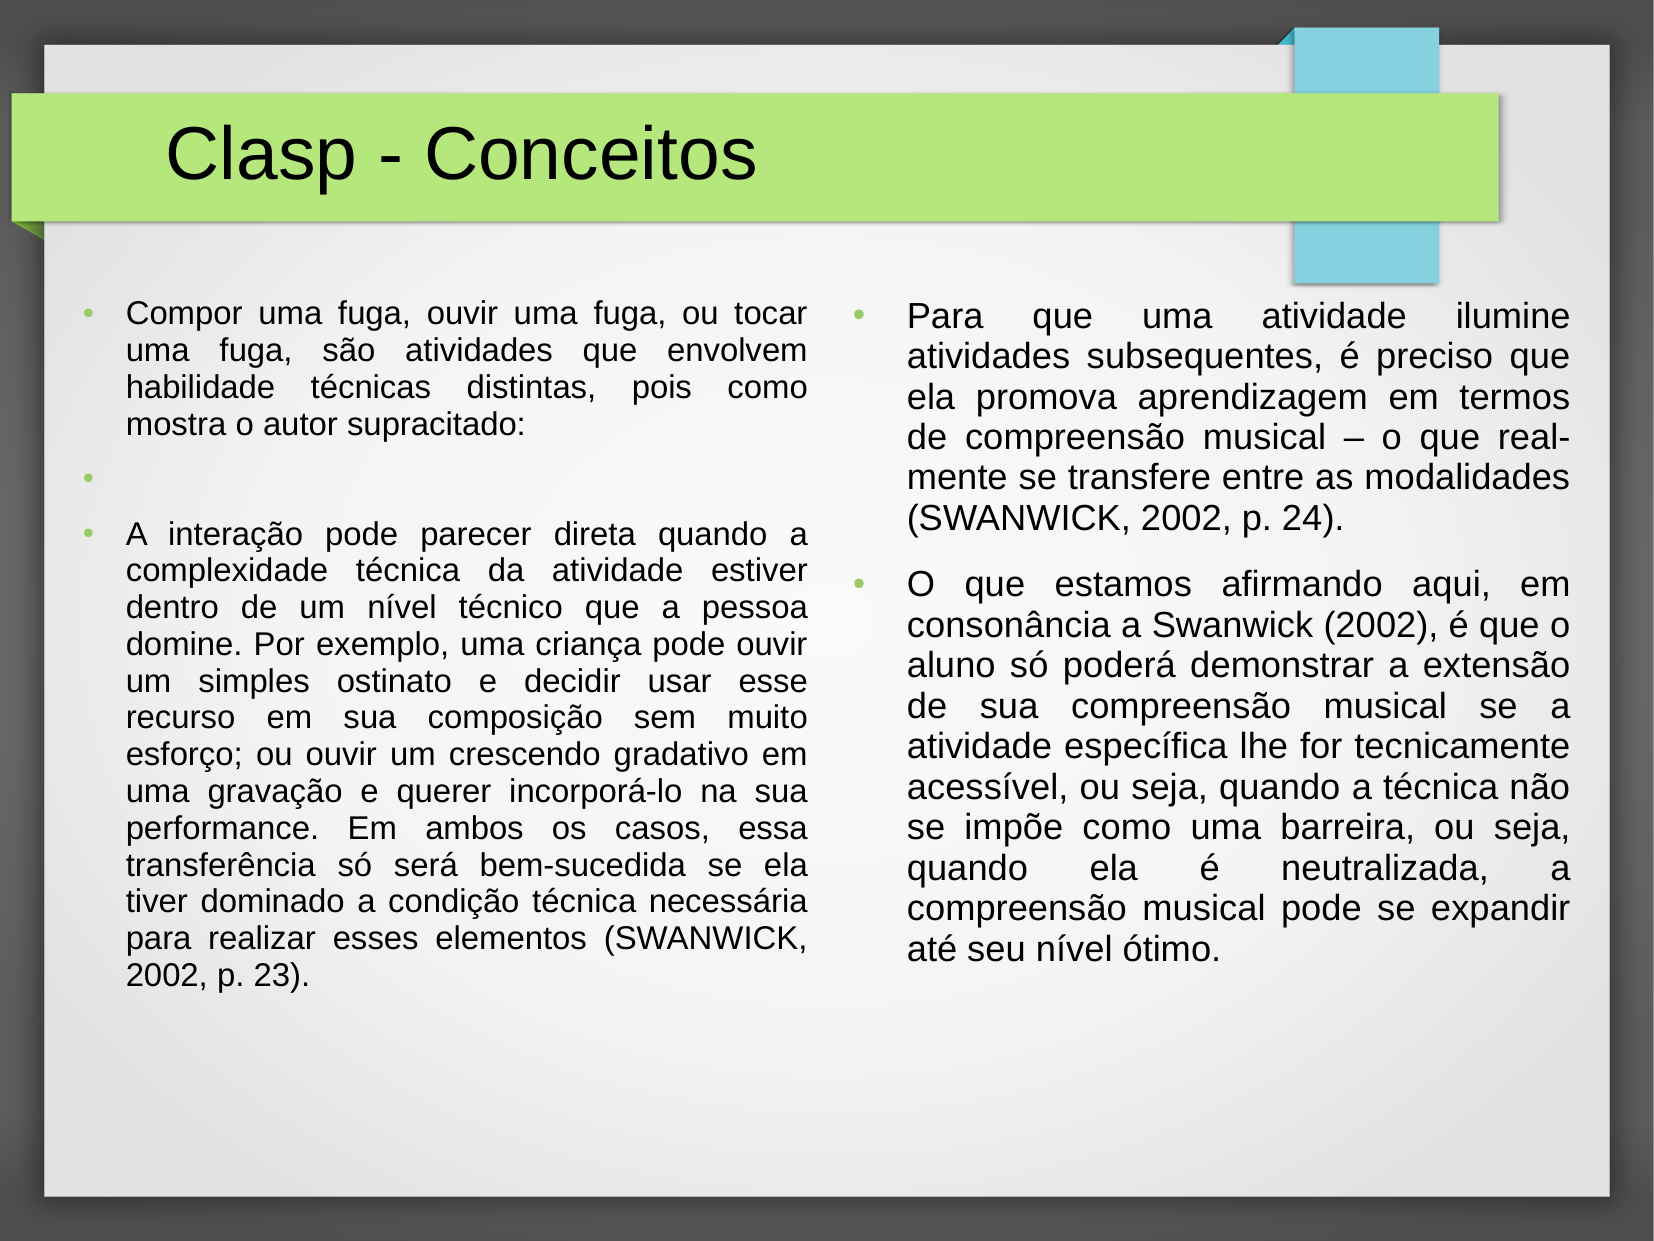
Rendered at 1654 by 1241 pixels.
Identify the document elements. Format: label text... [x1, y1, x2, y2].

list Compor uma fuga, ouvir uma fuga, ou tocar uma fuga, são atividades que envolvem habilidade técnicas distintas, pois como mostra o autor supracitado: A interação pode parecer direta quando a complexidade técnica da atividade estiver dentro de um nível técnico que a pessoa domine. Por exemplo, uma criança pode ouvir um simples ostinato e decidir usar esse recurso em sua composição sem muito esforço; ou ouvir um crescendo gradativo em uma gravação e querer incorporá-lo na sua performance. Em ambos os casos, essa transferência só será bem-sucedida se ela tiver dominado a condição técnica necessária para realizar esses elementos (SWANWICK, 2002, p. 23). [82, 295, 809, 1015]
list Para que uma atividade ilumine atividades subsequentes, é preciso que ela promova aprendizagem em termos de compreensão musical – o que real- mente se transfere entre as modalidades (SWANWICK, 2002, p. 24). O que estamos afirmando aqui, em consonância a Swanwick (2002), é que o aluno só poderá demonstrar a extensão de sua compreensão musical se a atividade específica lhe for tecnicamente acessível, ou seja, quando a técnica não se impõe como uma barreira, ou seja, quando ela é neutralizada, a compreensão musical pode se expandir até seu nível ótimo. [845, 295, 1572, 1015]
picture [0, 0, 1654, 1241]
title Clasp - Conceitos [82, 94, 1264, 213]
